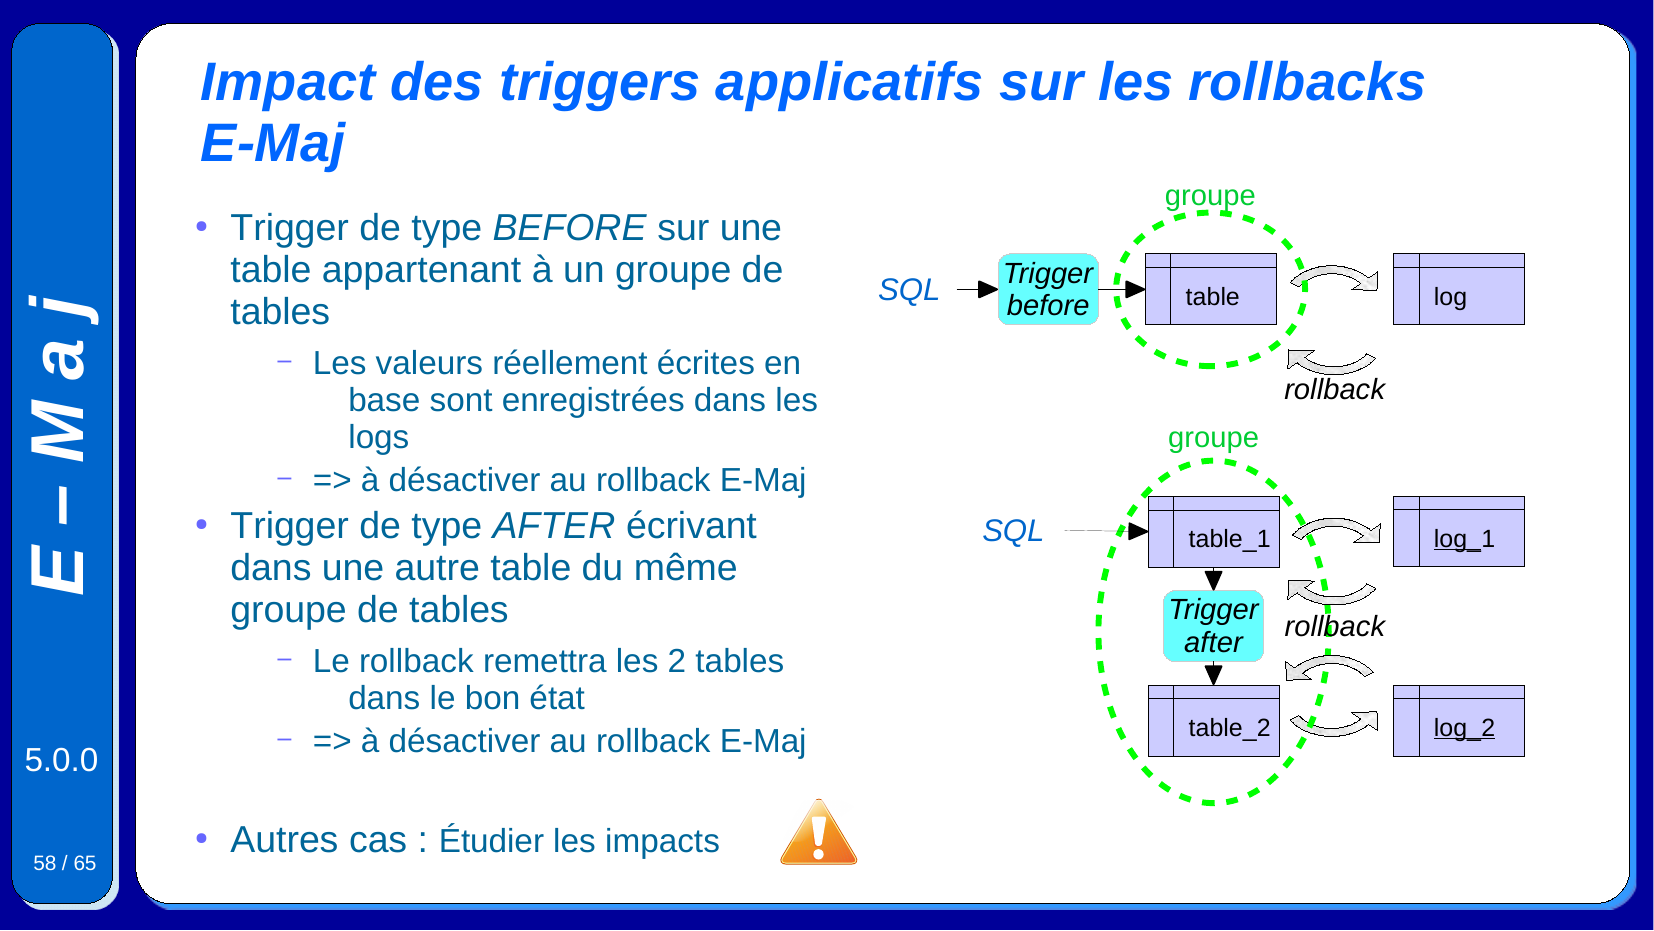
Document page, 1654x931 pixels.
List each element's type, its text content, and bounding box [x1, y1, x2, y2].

text_box log [1393, 253, 1525, 325]
text_box [1342, 353, 1376, 366]
text_box [1287, 580, 1376, 602]
text_box Trigger after [1163, 590, 1264, 662]
title Impact des triggers applicatifs sur les rollbacks E-Maj [200, 34, 1575, 191]
text_box [1292, 518, 1381, 543]
text_box [1287, 349, 1326, 366]
text_box [1290, 265, 1378, 291]
text_box Trigger before [998, 253, 1099, 325]
text_box SQL [962, 505, 1065, 556]
text_box [1285, 655, 1374, 681]
text_box SQL [862, 264, 957, 315]
list Trigger de type BEFORE sur une table appartenant à un groupe de tables Les valeurs réellement écrites en base sont enregistrées dans les logs => à désactiver au rollback E-Maj Trigger de type AFTER écrivant dans une autre table du même groupe de tables Le rollback remettra les 2 tables dans le bon état => à désactiver au rollback E-Maj Autres cas : Étudier les impacts [177, 206, 839, 880]
text_box log_1 [1393, 496, 1525, 567]
text_box groupe [1153, 413, 1274, 461]
text_box table [1145, 253, 1277, 325]
text_box table_1 [1148, 496, 1280, 568]
text_box log_2 [1393, 685, 1525, 757]
text_box rollback [1269, 602, 1401, 650]
text_box [1290, 711, 1378, 737]
text_box rollback [1269, 366, 1401, 414]
text_box table_2 [1148, 685, 1280, 757]
text_box groupe [1150, 171, 1271, 219]
picture [767, 783, 871, 886]
